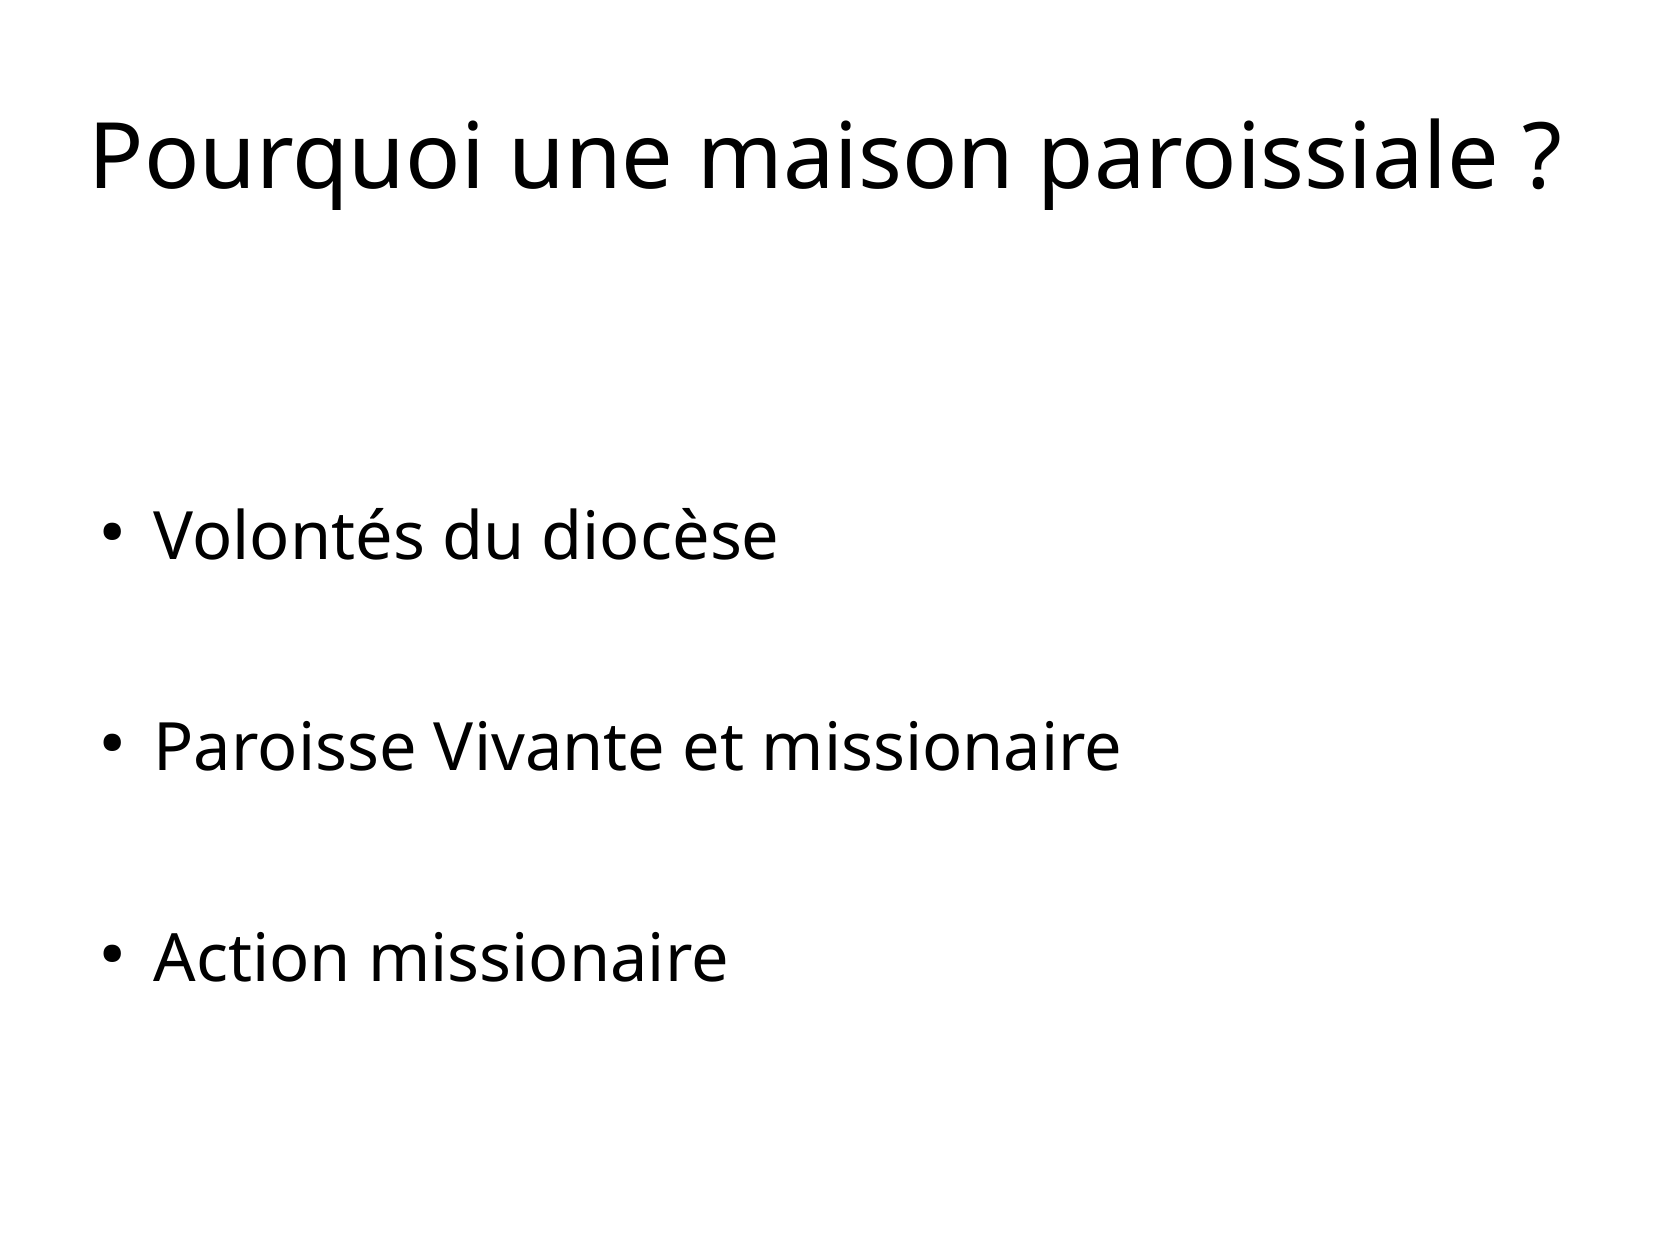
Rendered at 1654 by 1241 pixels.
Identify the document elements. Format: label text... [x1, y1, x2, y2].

list Volontés du diocèse Paroisse Vivante et missionaire Action missionaire [82, 290, 1571, 1109]
title Pourquoi une maison paroissiale ? [82, 49, 1571, 257]
